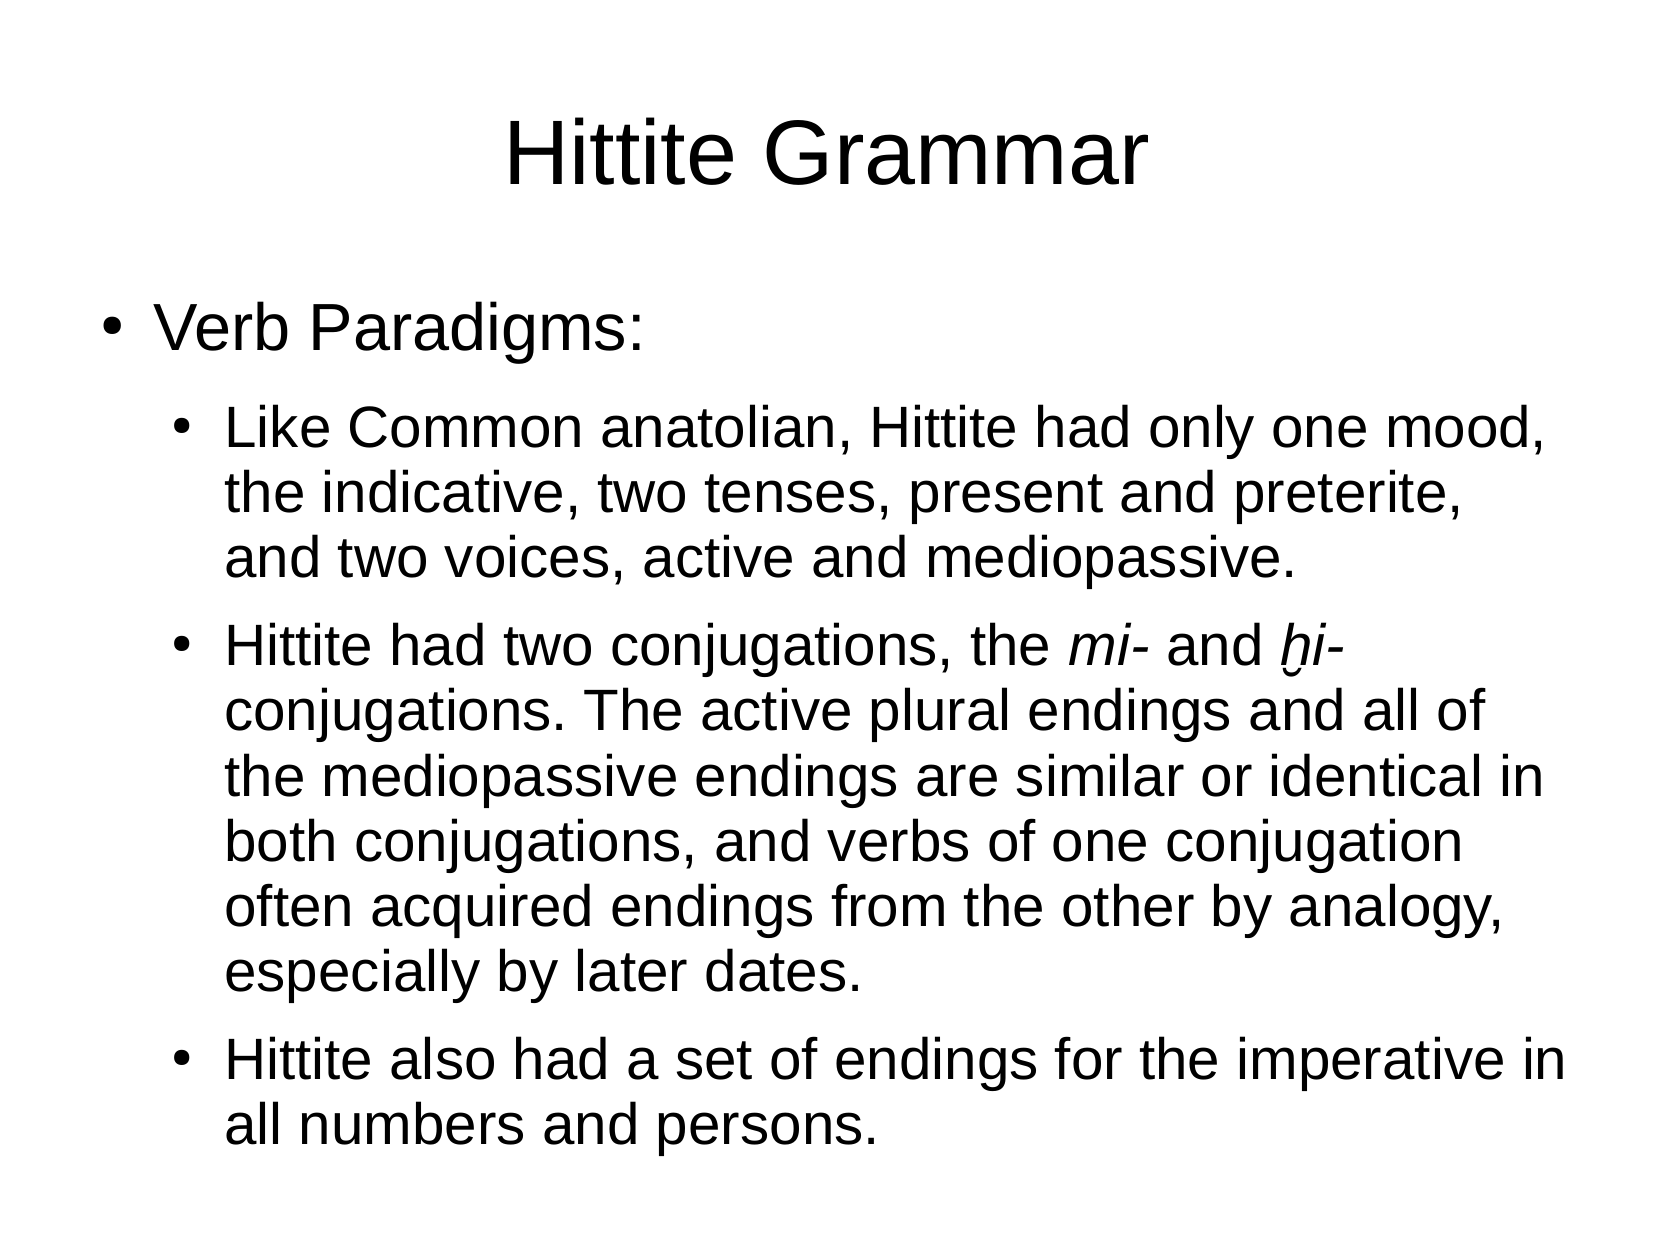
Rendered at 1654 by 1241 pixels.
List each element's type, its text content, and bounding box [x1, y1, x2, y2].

title Hittite Grammar [82, 49, 1571, 257]
list Verb Paradigms: Like Common anatolian, Hittite had only one mood, the indicative, two tenses, present and preterite, and two voices, active and mediopassive. Hittite had two conjugations, the mi- and ḫi-conjugations. The active plural endings and all of the mediopassive endings are similar or identical in both conjugations, and verbs of one conjugation often acquired endings from the other by analogy, especially by later dates. Hittite also had a set of endings for the imperative in all numbers and persons. [82, 290, 1571, 1155]
